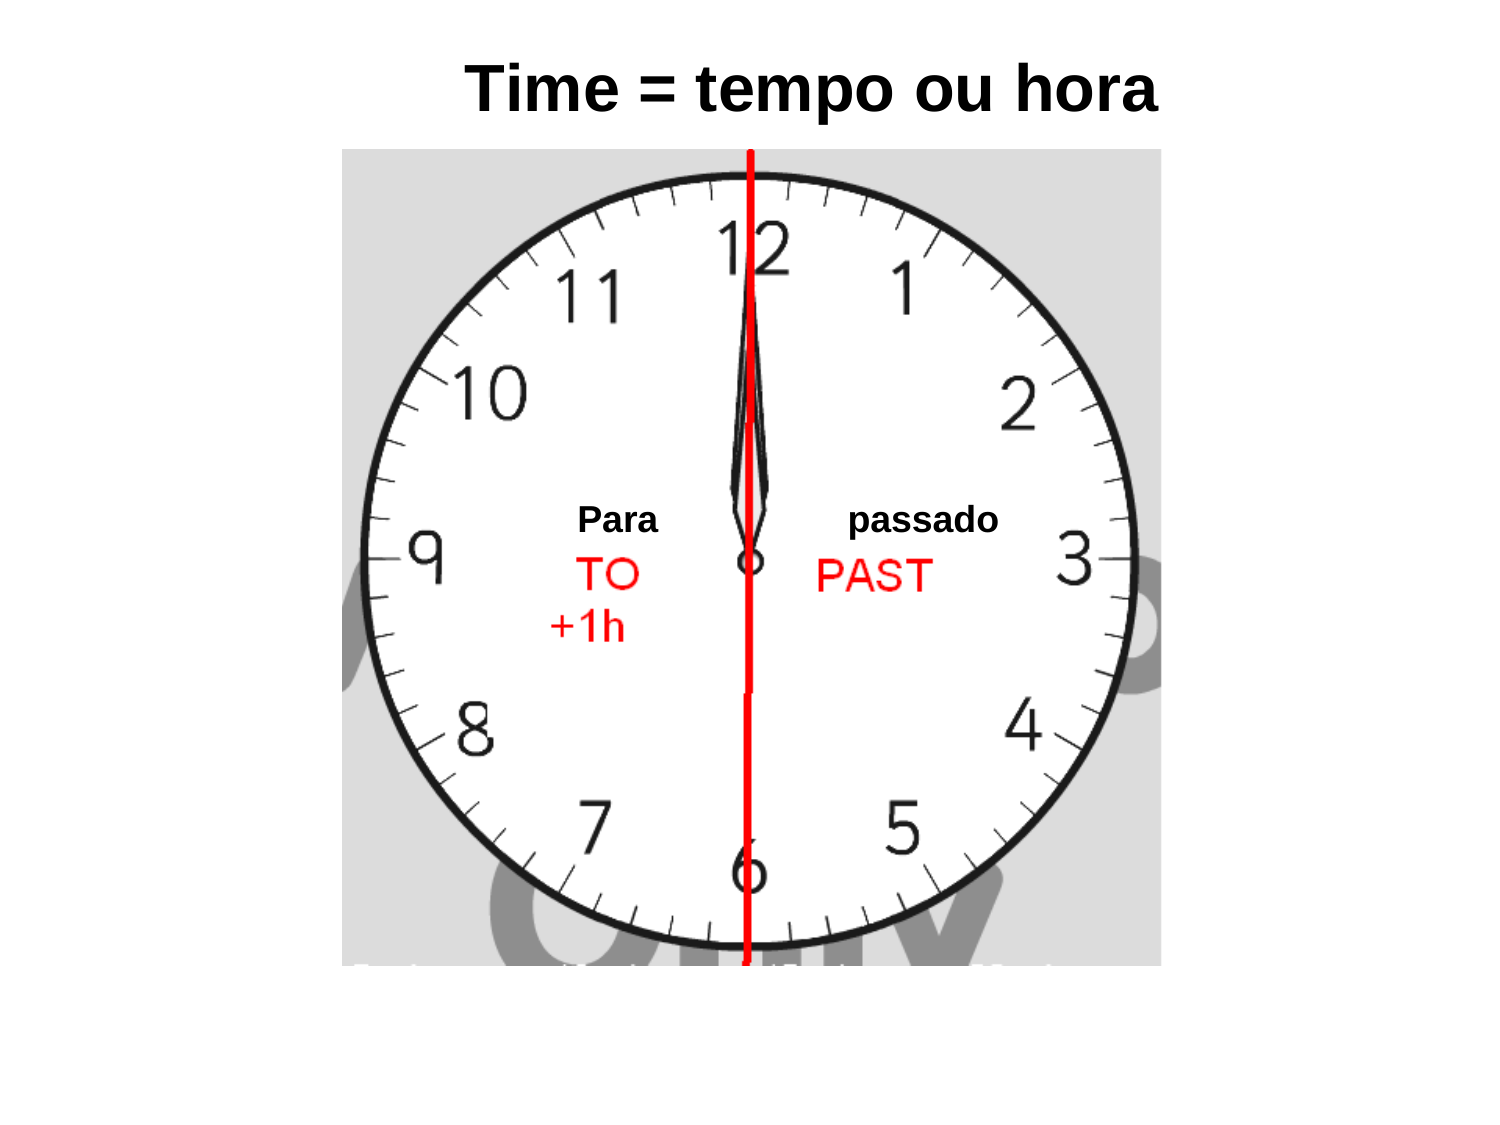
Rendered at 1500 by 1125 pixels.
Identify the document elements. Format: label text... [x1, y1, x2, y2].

text_box Para [562, 487, 676, 548]
text_box Time = tempo ou hora [450, 37, 1276, 133]
text_box [342, 149, 1163, 966]
text_box passado [832, 487, 1015, 548]
